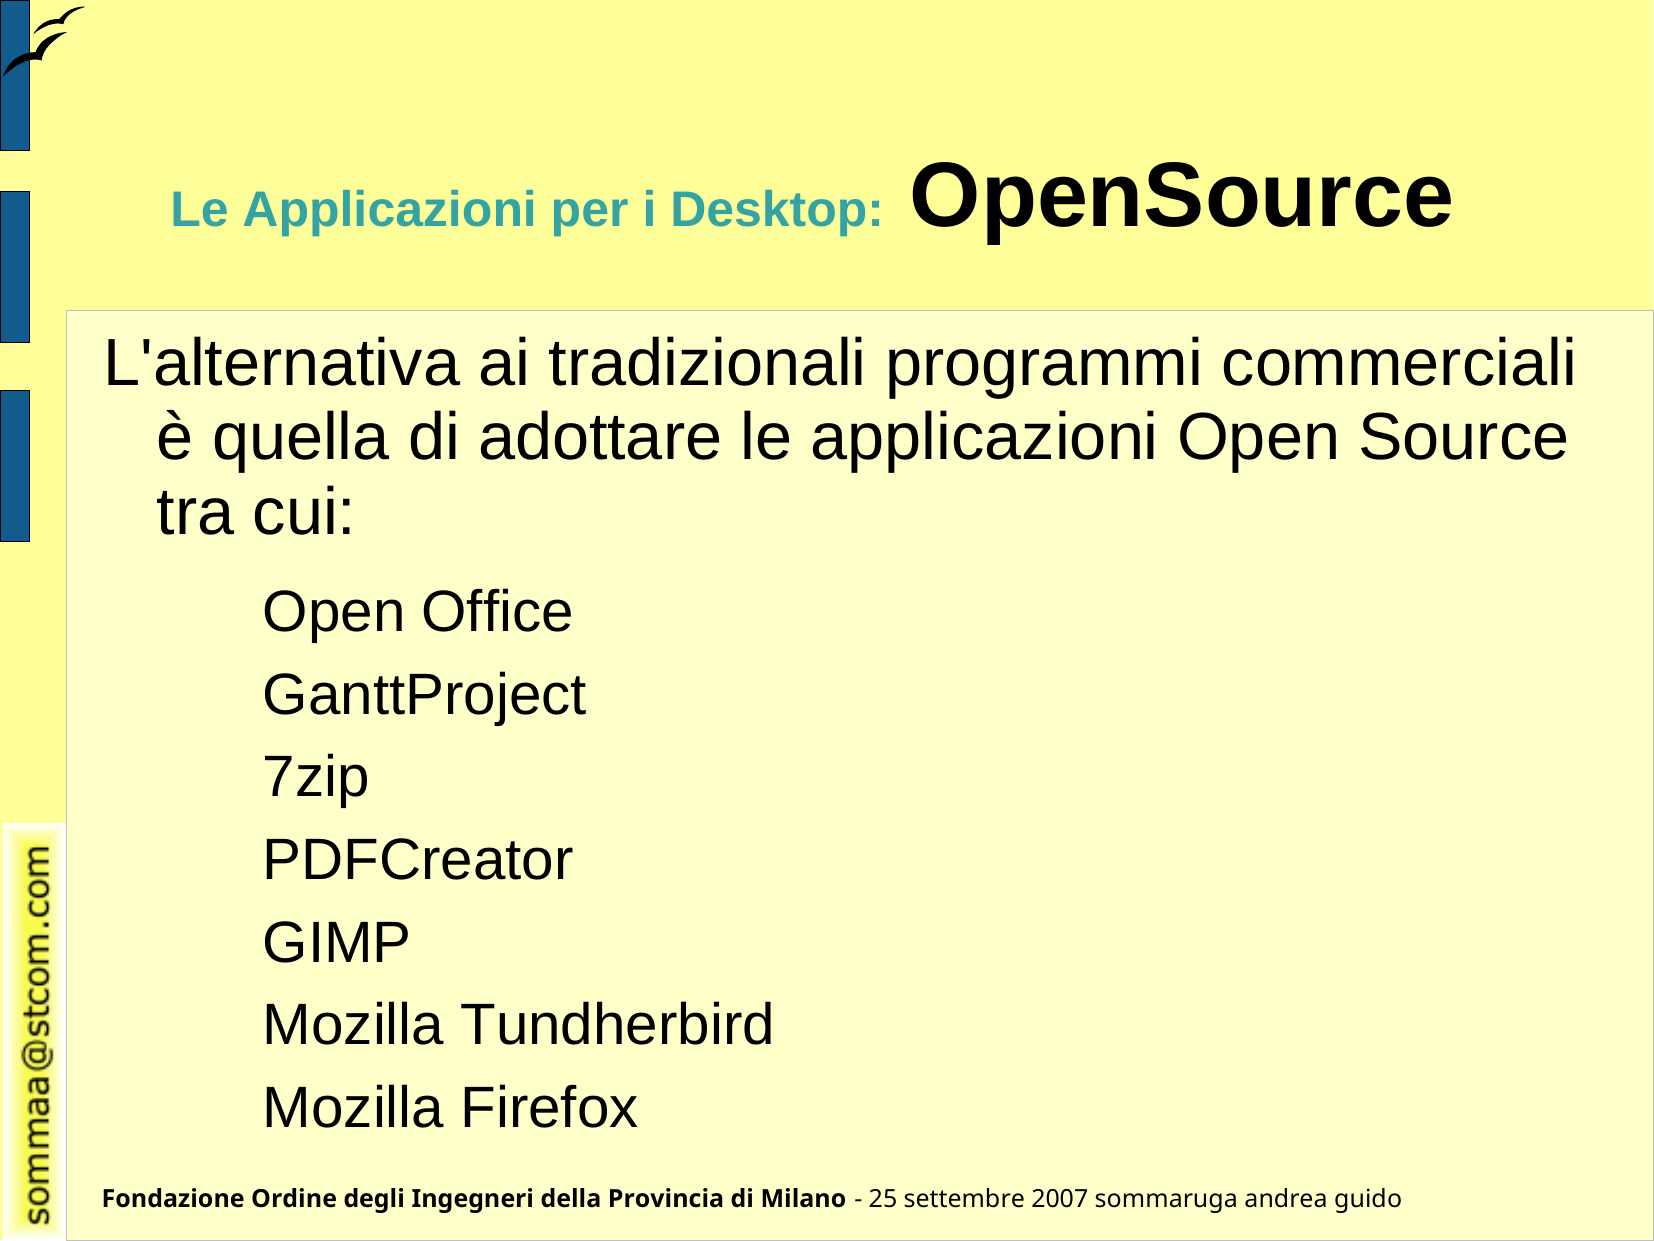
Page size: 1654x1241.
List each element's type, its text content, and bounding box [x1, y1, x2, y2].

title Le Applicazioni per i Desktop: OpenSource [121, 91, 1534, 299]
picture [3, 823, 66, 1241]
list L'alternativa ai tradizionali programmi commerciali è quella di adottare le applicazioni Open Source tra cui: Open Office GanttProject 7zip PDFCreator GIMP Mozilla Tundherbird Mozilla Firefox [85, 324, 1628, 1163]
